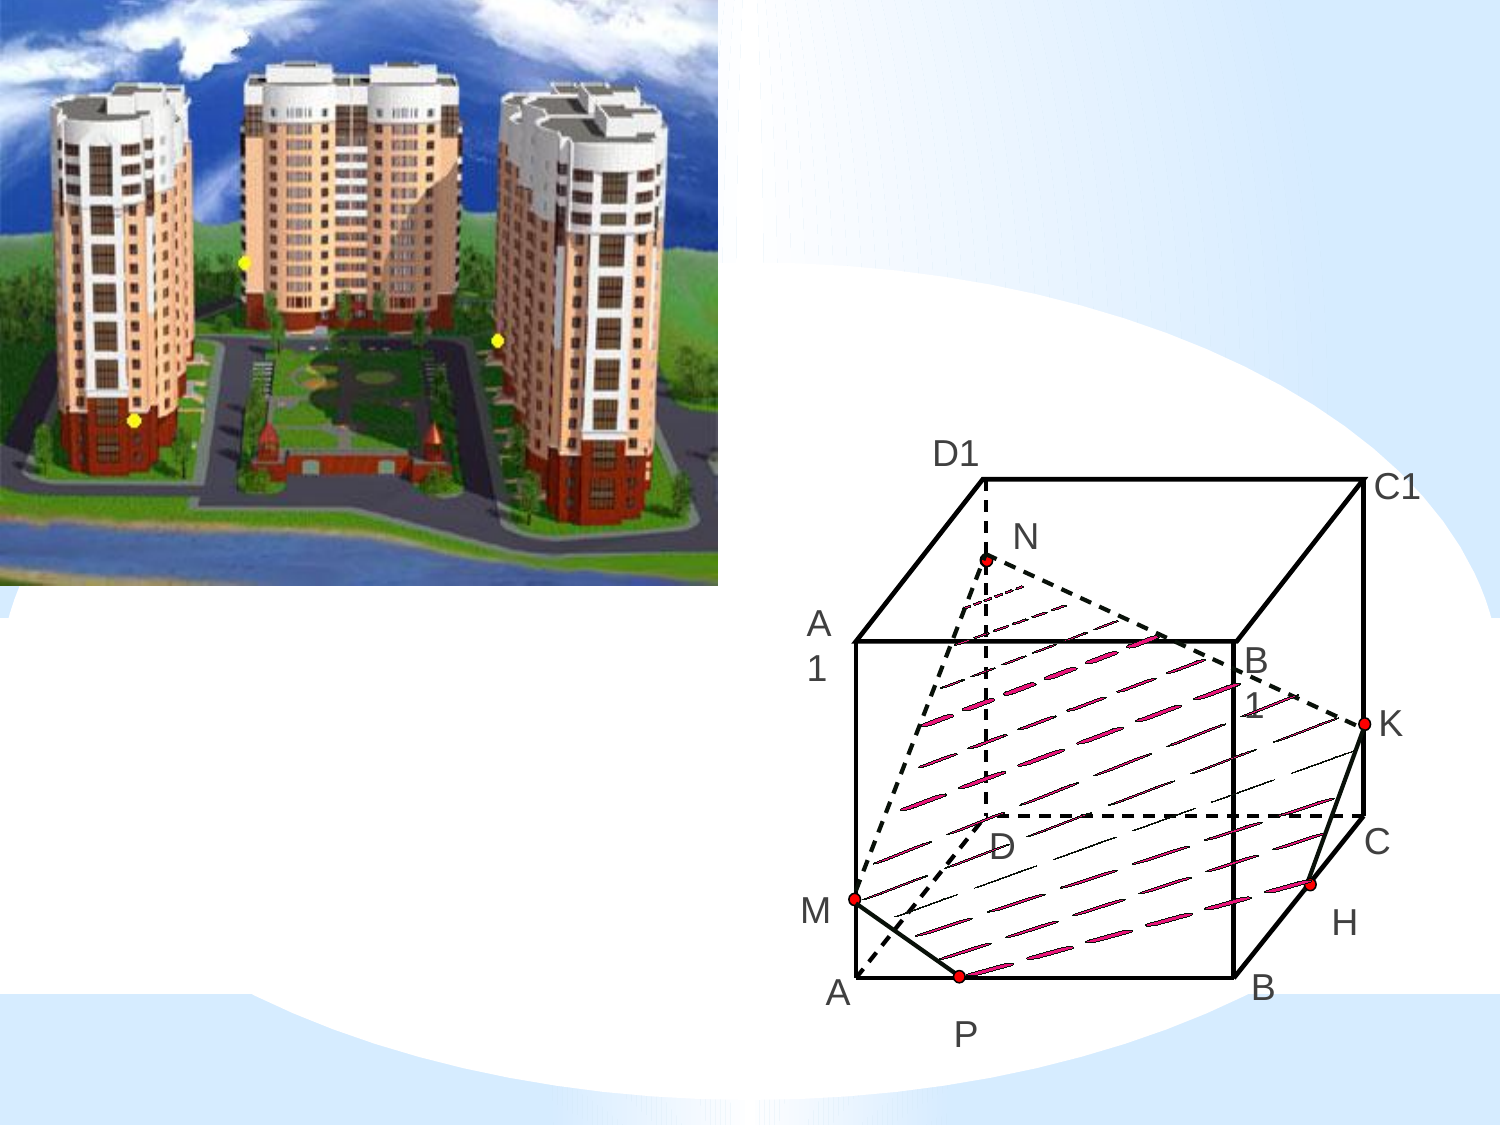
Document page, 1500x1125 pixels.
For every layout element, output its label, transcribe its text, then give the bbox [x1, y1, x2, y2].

text_box D [995, 845, 1010, 856]
text_box [1026, 812, 1092, 837]
text_box [1264, 878, 1317, 893]
text_box [1093, 620, 1119, 630]
text_box [1166, 723, 1226, 747]
text_box [1001, 655, 1027, 665]
text_box [918, 753, 958, 768]
text_box P [938, 1002, 994, 1063]
text_box [1204, 822, 1263, 841]
text_box [1193, 683, 1241, 700]
text_box [915, 918, 973, 937]
text_box [1116, 678, 1157, 693]
text_box [940, 679, 965, 689]
text_box [1166, 659, 1206, 674]
text_box [1190, 749, 1257, 774]
text_box B1 [1229, 628, 1300, 734]
text_box [1019, 782, 1079, 806]
text_box [1076, 727, 1124, 745]
text_box [1044, 667, 1078, 680]
text_box [974, 865, 1037, 889]
text_box N [997, 504, 1069, 565]
text_box [1108, 780, 1175, 806]
text_box [1358, 717, 1371, 731]
picture [0, 0, 718, 586]
text_box D [974, 814, 994, 822]
text_box D [995, 836, 1010, 848]
text_box [973, 601, 982, 606]
text_box [1072, 899, 1126, 916]
text_box [962, 698, 995, 711]
text_box [1066, 697, 1107, 712]
text_box C [1349, 809, 1421, 870]
text_box [1063, 632, 1088, 642]
text_box [1240, 694, 1299, 717]
text_box [862, 875, 928, 900]
text_box [1204, 896, 1252, 910]
text_box [1026, 946, 1074, 960]
text_box [980, 556, 993, 567]
text_box [994, 593, 1003, 598]
text_box [1003, 682, 1037, 696]
text_box [1126, 635, 1160, 649]
text_box [1032, 644, 1057, 654]
text_box [958, 771, 1006, 789]
text_box B [1236, 955, 1307, 1016]
text_box [954, 639, 970, 646]
text_box [1015, 585, 1024, 590]
text_box [1017, 749, 1065, 767]
text_box [1205, 855, 1259, 872]
text_box A1 [791, 591, 863, 697]
text_box [1273, 717, 1339, 743]
text_box [970, 667, 996, 677]
text_box [873, 841, 932, 865]
text_box [848, 893, 861, 906]
text_box [894, 894, 958, 917]
text_box [1053, 837, 1117, 860]
text_box [967, 734, 1008, 749]
text_box [1012, 618, 1029, 625]
text_box H [1316, 890, 1374, 951]
text_box [1272, 833, 1326, 850]
text_box [1138, 877, 1192, 894]
text_box [921, 714, 954, 727]
text_box [938, 943, 992, 960]
text_box [1093, 753, 1152, 776]
text_box D1 [917, 421, 1012, 482]
text_box [1132, 808, 1196, 831]
text_box [1211, 779, 1275, 803]
text_box M [785, 878, 847, 939]
text_box [987, 894, 1046, 913]
text_box A [810, 960, 882, 1021]
text_box [1291, 750, 1354, 774]
text_box [944, 844, 1010, 869]
text_box [973, 632, 990, 639]
text_box [953, 963, 1014, 983]
text_box [983, 597, 992, 602]
text_box D [974, 814, 1045, 875]
text_box [1135, 705, 1182, 722]
text_box [946, 812, 1005, 835]
text_box [993, 625, 1009, 632]
text_box [1060, 870, 1118, 889]
text_box [1145, 913, 1193, 927]
text_box [1277, 798, 1335, 817]
text_box [1017, 715, 1057, 730]
text_box [1031, 612, 1048, 618]
text_box [1085, 930, 1133, 943]
text_box [1132, 846, 1190, 865]
text_box C1 [1358, 454, 1454, 515]
text_box [1005, 921, 1059, 938]
text_box K [1363, 691, 1435, 752]
text_box [900, 793, 947, 811]
text_box [1005, 589, 1014, 594]
text_box [1085, 651, 1119, 664]
text_box [1051, 605, 1067, 611]
